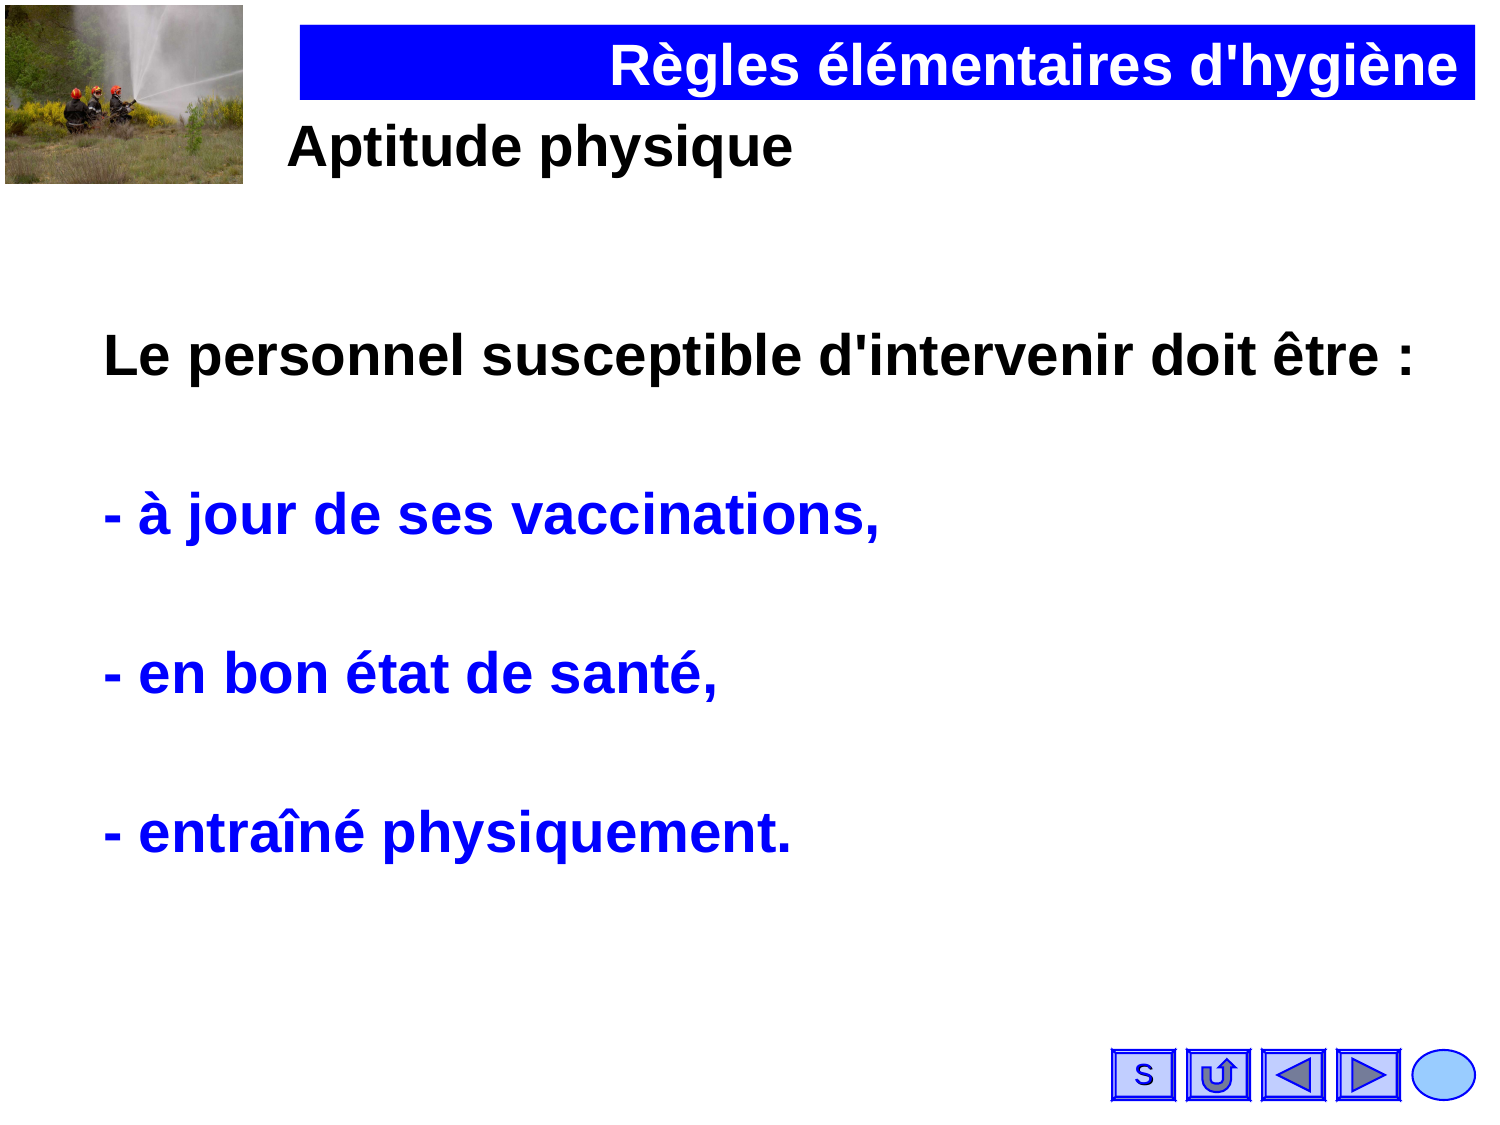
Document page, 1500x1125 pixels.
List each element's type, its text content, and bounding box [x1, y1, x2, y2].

text_box Le personnel susceptible d'intervenir doit être : - à jour de ses vaccinations, - en bon état de santé, - entraîné physiquement. [88, 236, 1447, 884]
picture [5, 5, 243, 184]
text_box Aptitude physique [271, 106, 1182, 188]
text_box [1412, 1049, 1476, 1101]
text_box Règles élémentaires d'hygiène [300, 24, 1476, 100]
